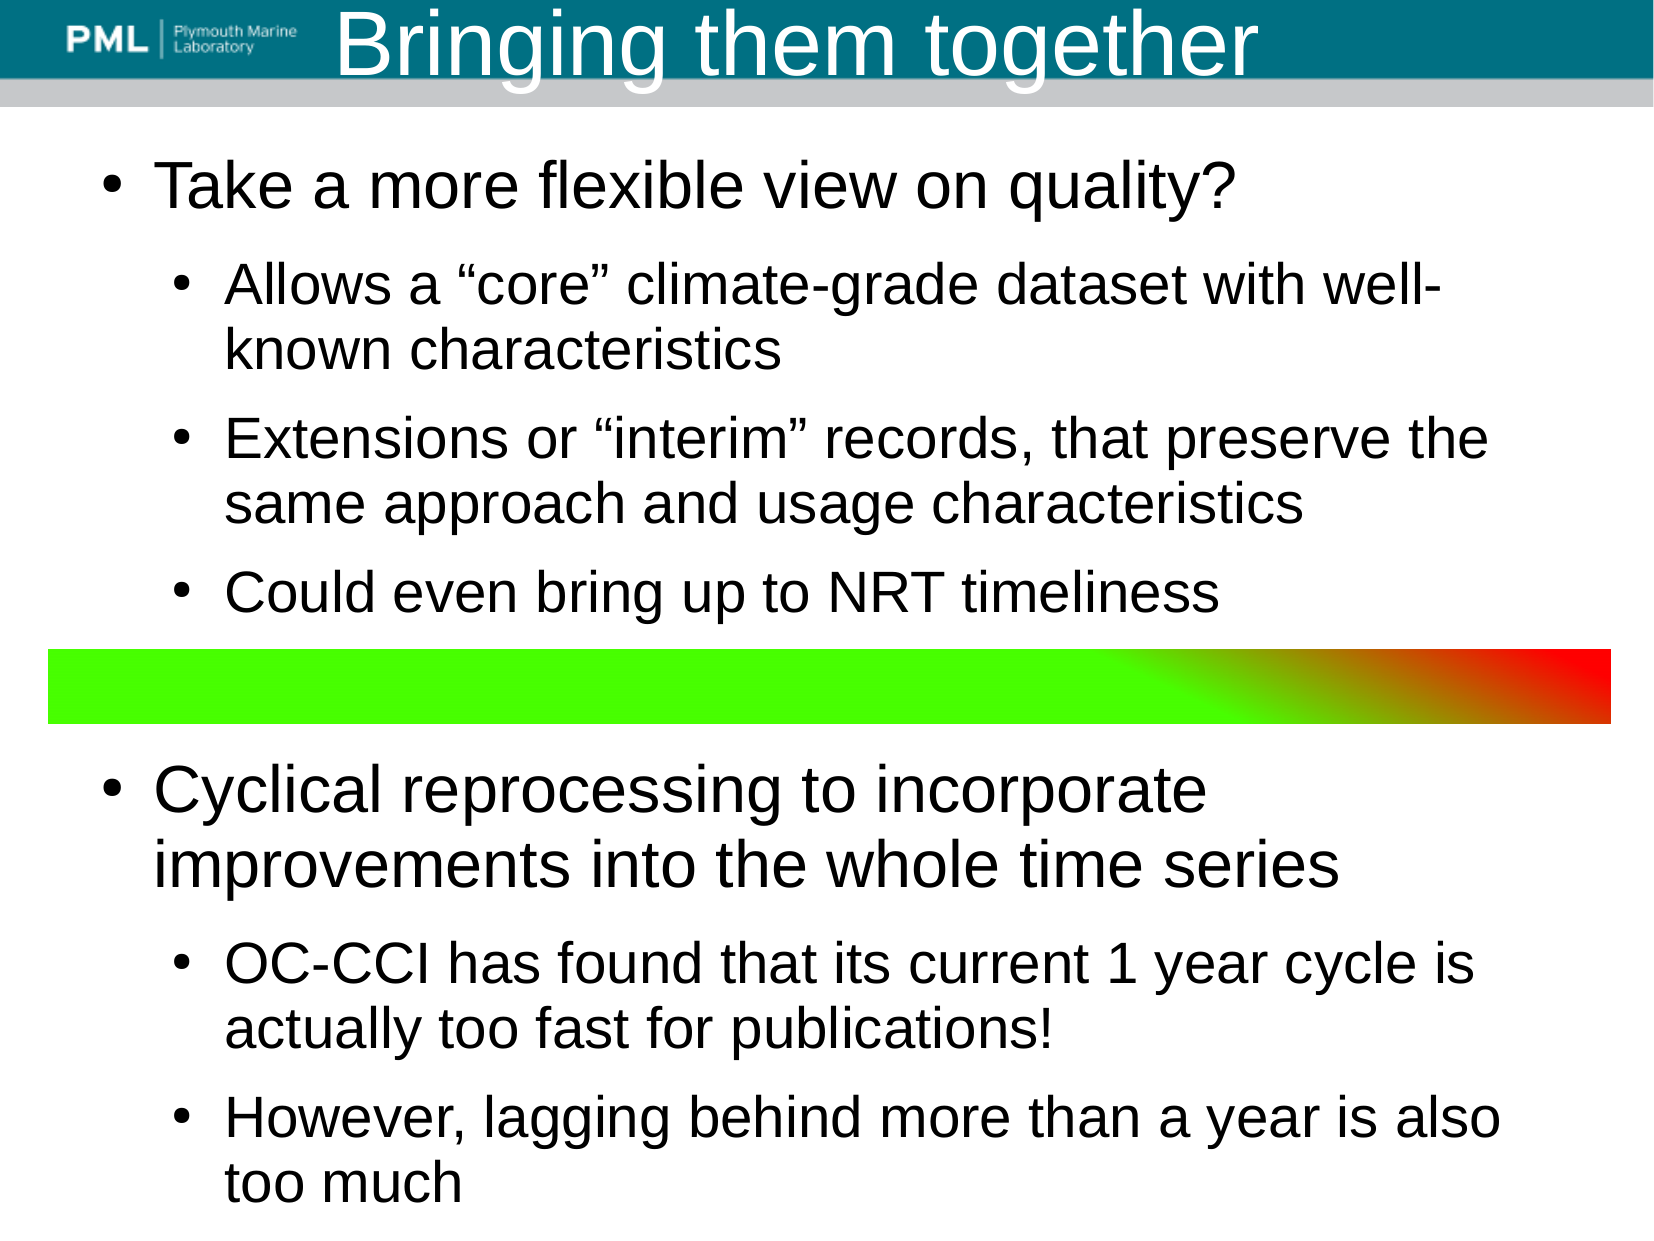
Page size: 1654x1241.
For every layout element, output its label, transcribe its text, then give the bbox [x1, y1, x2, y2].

picture [48, 649, 1611, 724]
list Take a more flexible view on quality? Allows a “core” climate-grade dataset with well-known characteristics Extensions or “interim” records, that preserve the same approach and usage characteristics Could even bring up to NRT timeliness Cyclical reprocessing to incorporate improvements into the whole time series OC-CCI has found that its current 1 year cycle is actually too fast for publications! However, lagging behind more than a year is also too much [82, 147, 1571, 649]
picture [0, 0, 1654, 107]
title Bringing them together [324, 0, 1270, 96]
list Take a more flexible view on quality? Allows a “core” climate-grade dataset with well-known characteristics Extensions or “interim” records, that preserve the same approach and usage characteristics Could even bring up to NRT timeliness Cyclical reprocessing to incorporate improvements into the whole time series OC-CCI has found that its current 1 year cycle is actually too fast for publications! However, lagging behind more than a year is also too much [82, 724, 1571, 1216]
